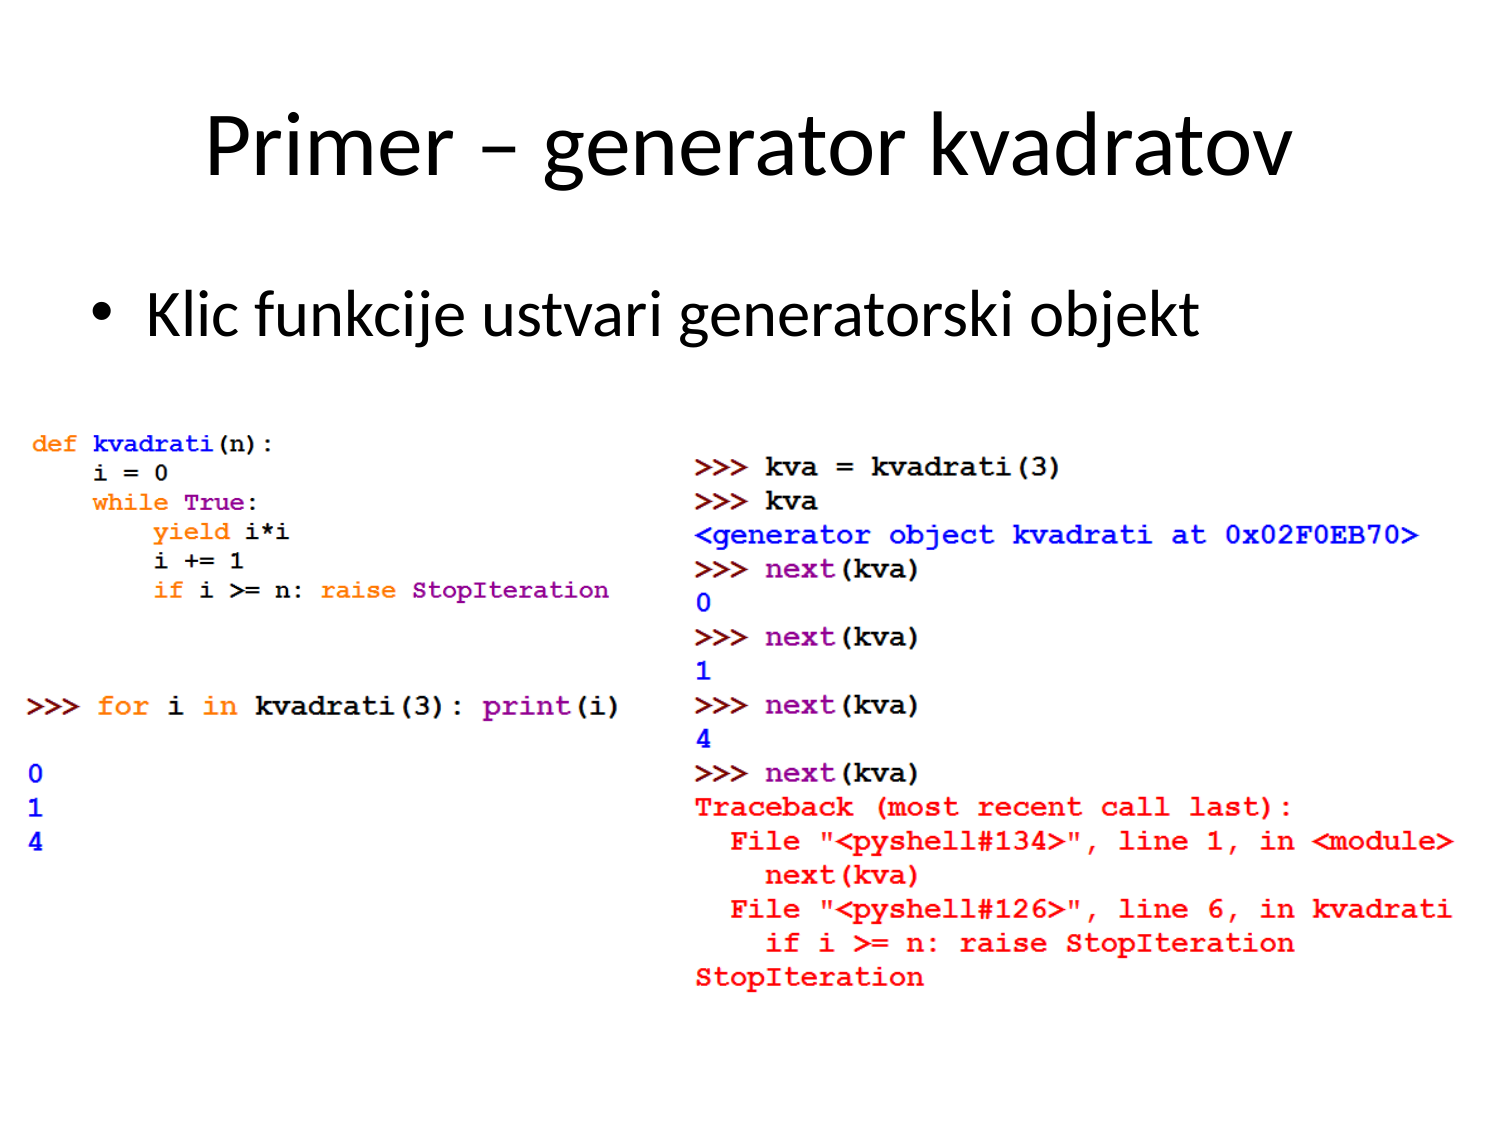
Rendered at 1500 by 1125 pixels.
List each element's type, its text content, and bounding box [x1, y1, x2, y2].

picture [29, 433, 622, 615]
picture [23, 691, 633, 857]
list Klic funkcije ustvari generatorski objekt [75, 262, 1425, 1005]
picture [691, 453, 1489, 997]
title Primer – generator kvadratov [75, 45, 1425, 233]
